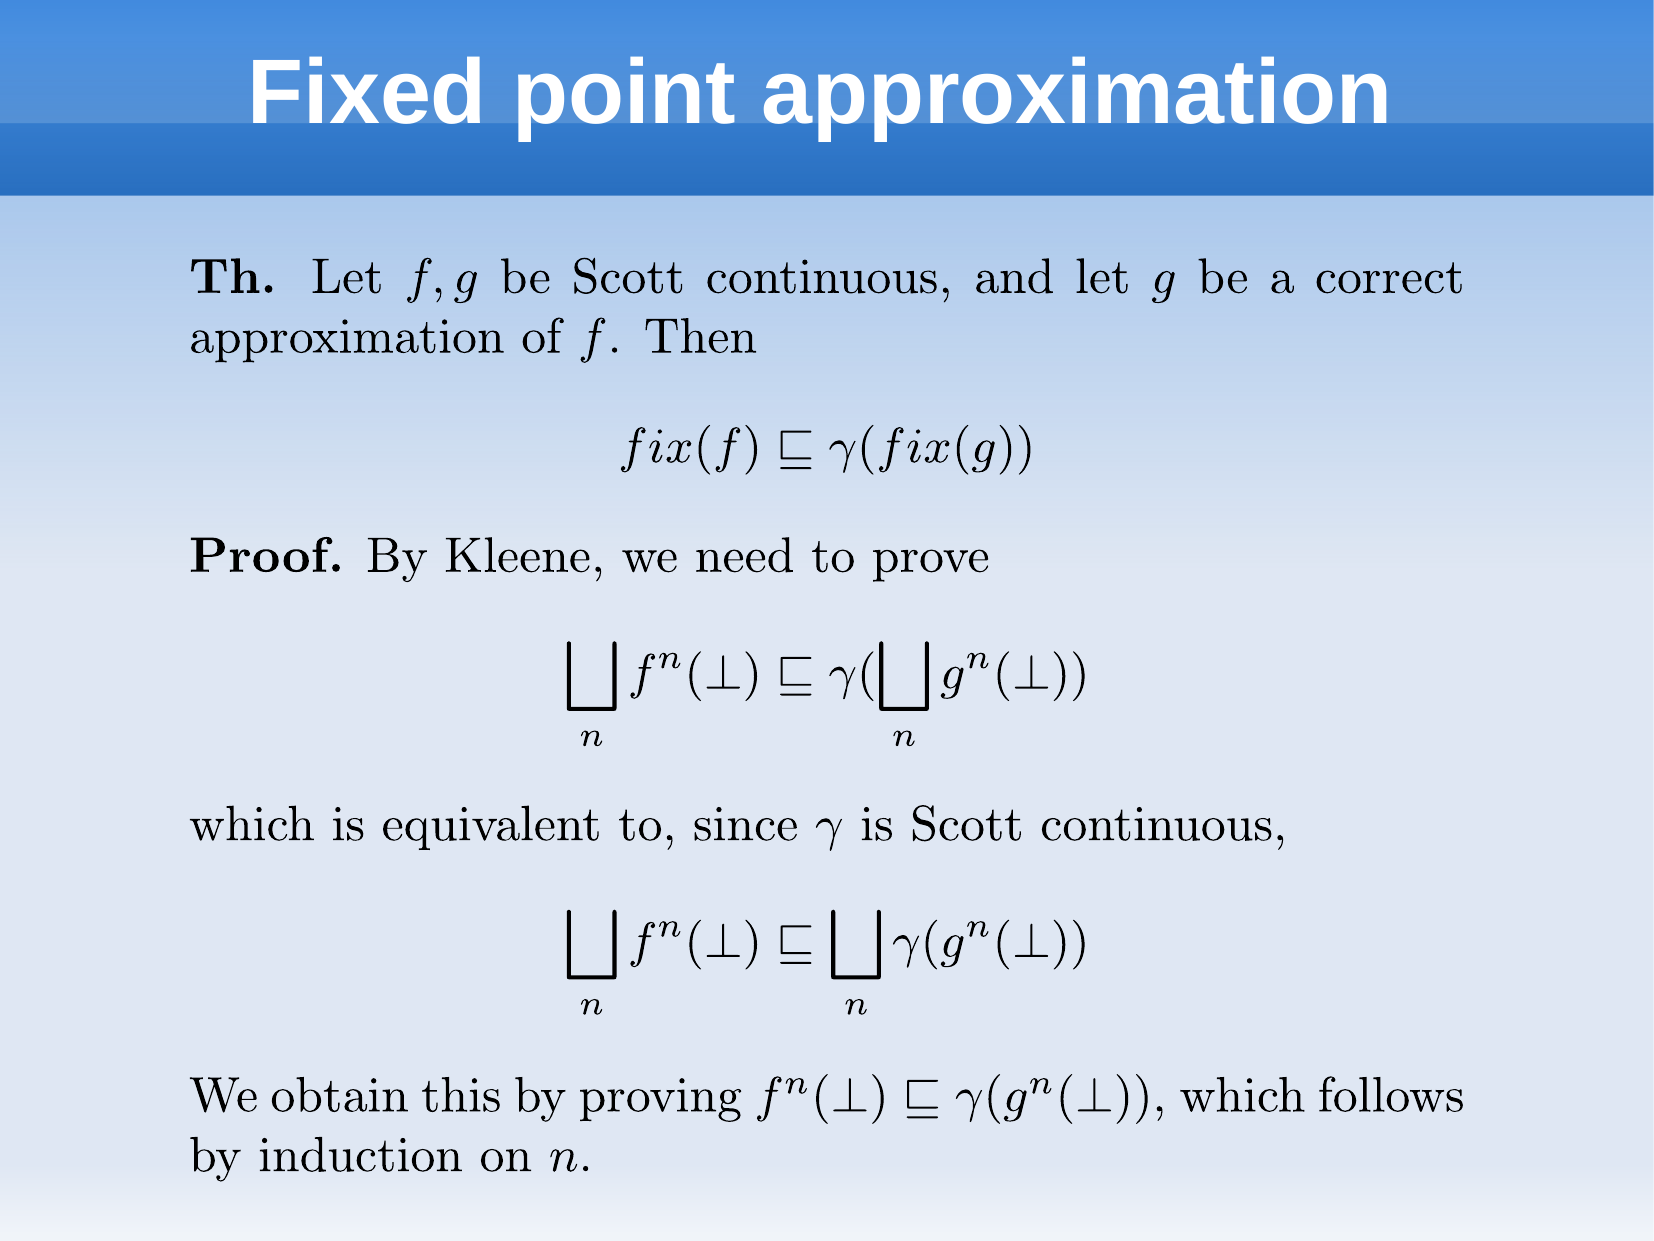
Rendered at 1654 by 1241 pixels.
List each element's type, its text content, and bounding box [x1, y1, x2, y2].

title Fixed point approximation [76, 0, 1565, 196]
text_box [188, 257, 1465, 1182]
picture [0, 0, 1654, 1241]
